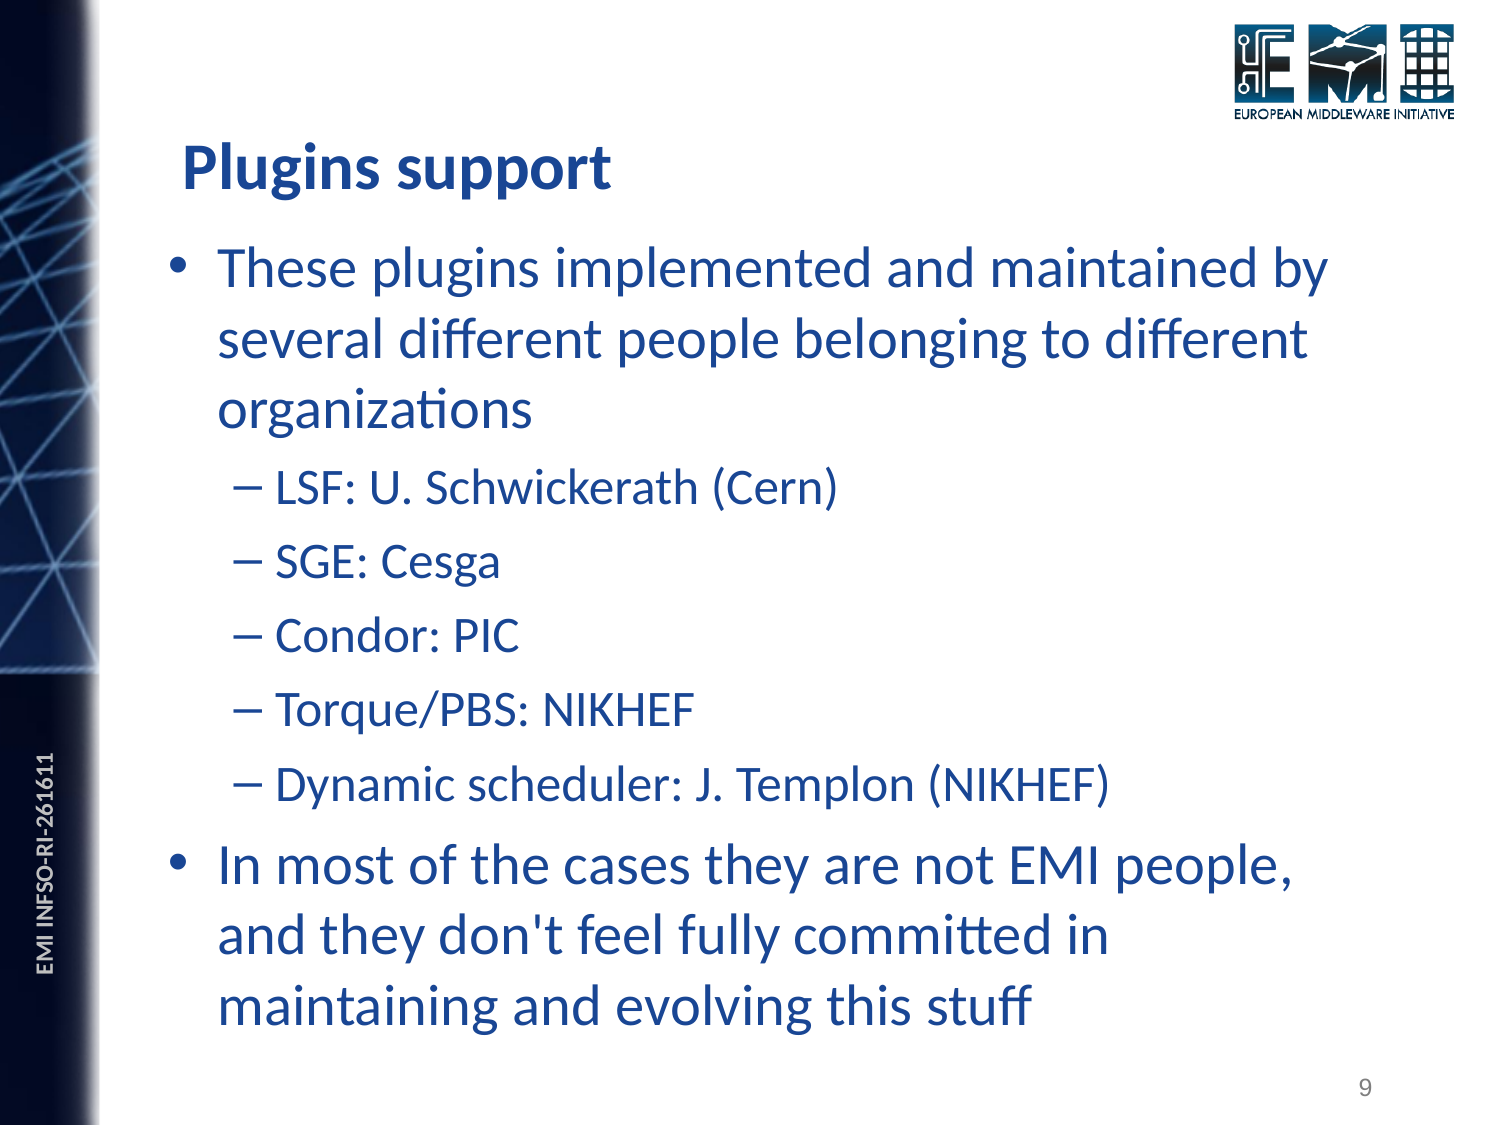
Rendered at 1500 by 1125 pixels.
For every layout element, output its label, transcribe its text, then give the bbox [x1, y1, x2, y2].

text_box Plugins support [153, 115, 1200, 211]
picture [1185, 8, 1500, 140]
picture [0, 0, 111, 1125]
list These plugins implemented and maintained by several different people belonging to different organizations LSF: U. Schwickerath (Cern) SGE: Cesga Condor: PIC Torque/PBS: NIKHEF Dynamic scheduler: J. Templon (NIKHEF) In most of the cases they are not EMI people, and they don't feel fully committed in maintaining and evolving this stuff [153, 221, 1381, 1053]
text_box <number> [1343, 1063, 1426, 1123]
